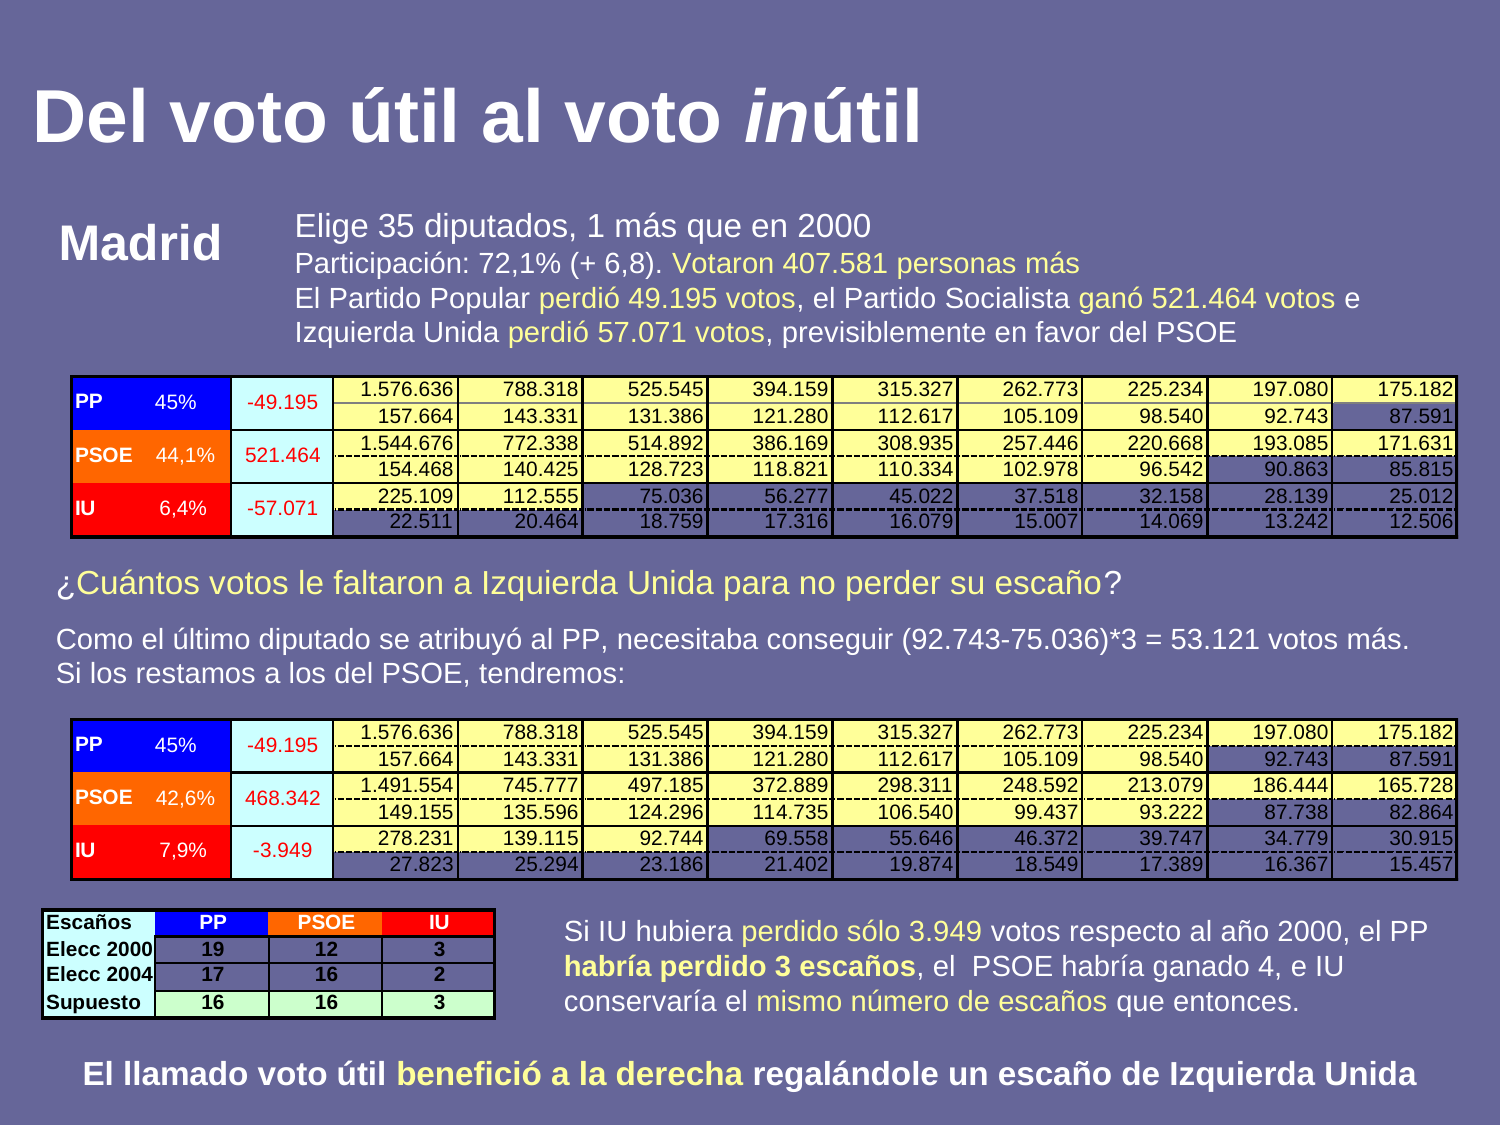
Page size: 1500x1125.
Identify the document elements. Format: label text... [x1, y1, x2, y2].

picture [41, 908, 497, 1021]
text_box Si IU hubiera perdido sólo 3.949 votos respecto al año 2000, el PP habría perdido 3 escaños, el PSOE habría ganado 4, e IU conservaría el mismo número de escaños que entonces. [549, 904, 1448, 1026]
text_box ¿Cuántos votos le faltaron a Izquierda Unida para no perder su escaño? Como el último diputado se atribuyó al PP, necesitaba conseguir (92.743-75.036)*3 = 53.121 votos más. Si los restamos a los del PSOE, tendremos: [41, 554, 1459, 698]
picture [70, 375, 1459, 539]
title Del voto útil al voto inútil [17, 18, 987, 207]
text_box El llamado voto útil benefició a la derecha regalándole un escaño de Izquierda Unida [41, 1044, 1459, 1100]
picture [70, 718, 1459, 882]
text_box Elige 35 diputados, 1 más que en 2000 Participación: 72,1% (+ 6,8). Votaron 407.581 personas más El Partido Popular perdió 49.195 votos, el Partido Socialista ganó 521.464 votos e Izquierda Unida perdió 57.071 votos, previsiblemente en favor del PSOE [279, 196, 1459, 357]
text_box Madrid [43, 207, 243, 278]
